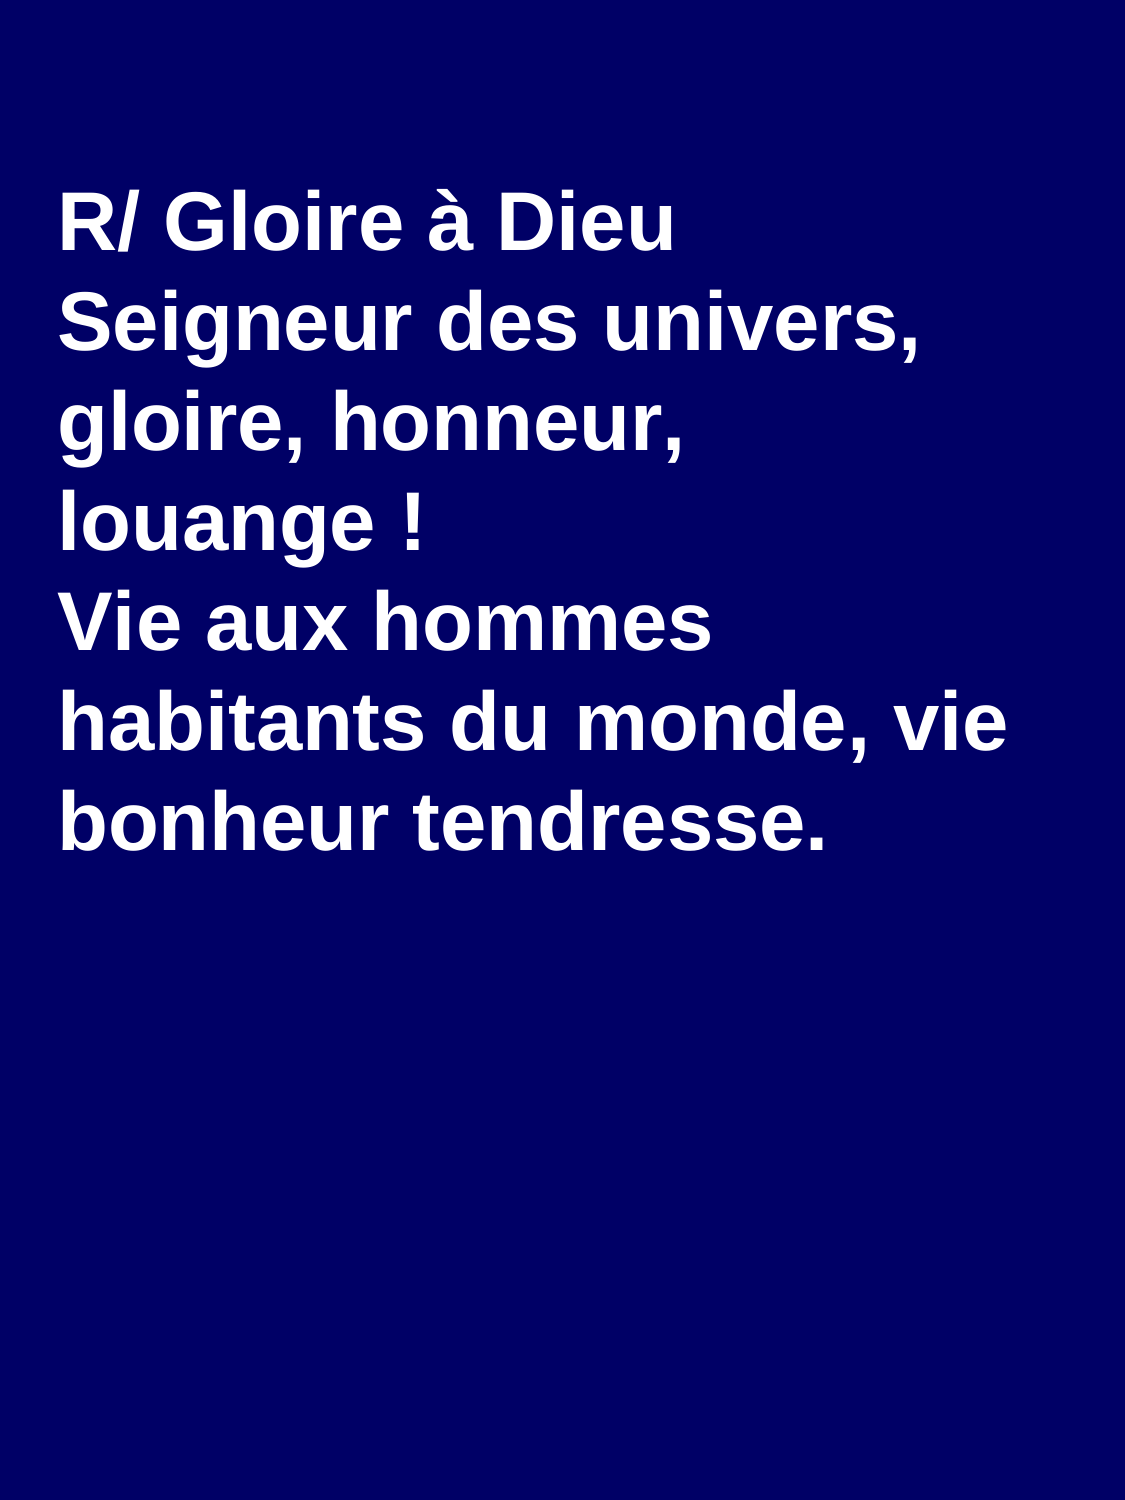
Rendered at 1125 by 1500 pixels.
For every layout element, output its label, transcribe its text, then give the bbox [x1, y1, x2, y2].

text_box R/ Gloire à Dieu Seigneur des univers, gloire, honneur, louange ! Vie aux hommes habitants du monde, vie bonheur tendresse. [42, 159, 1035, 875]
